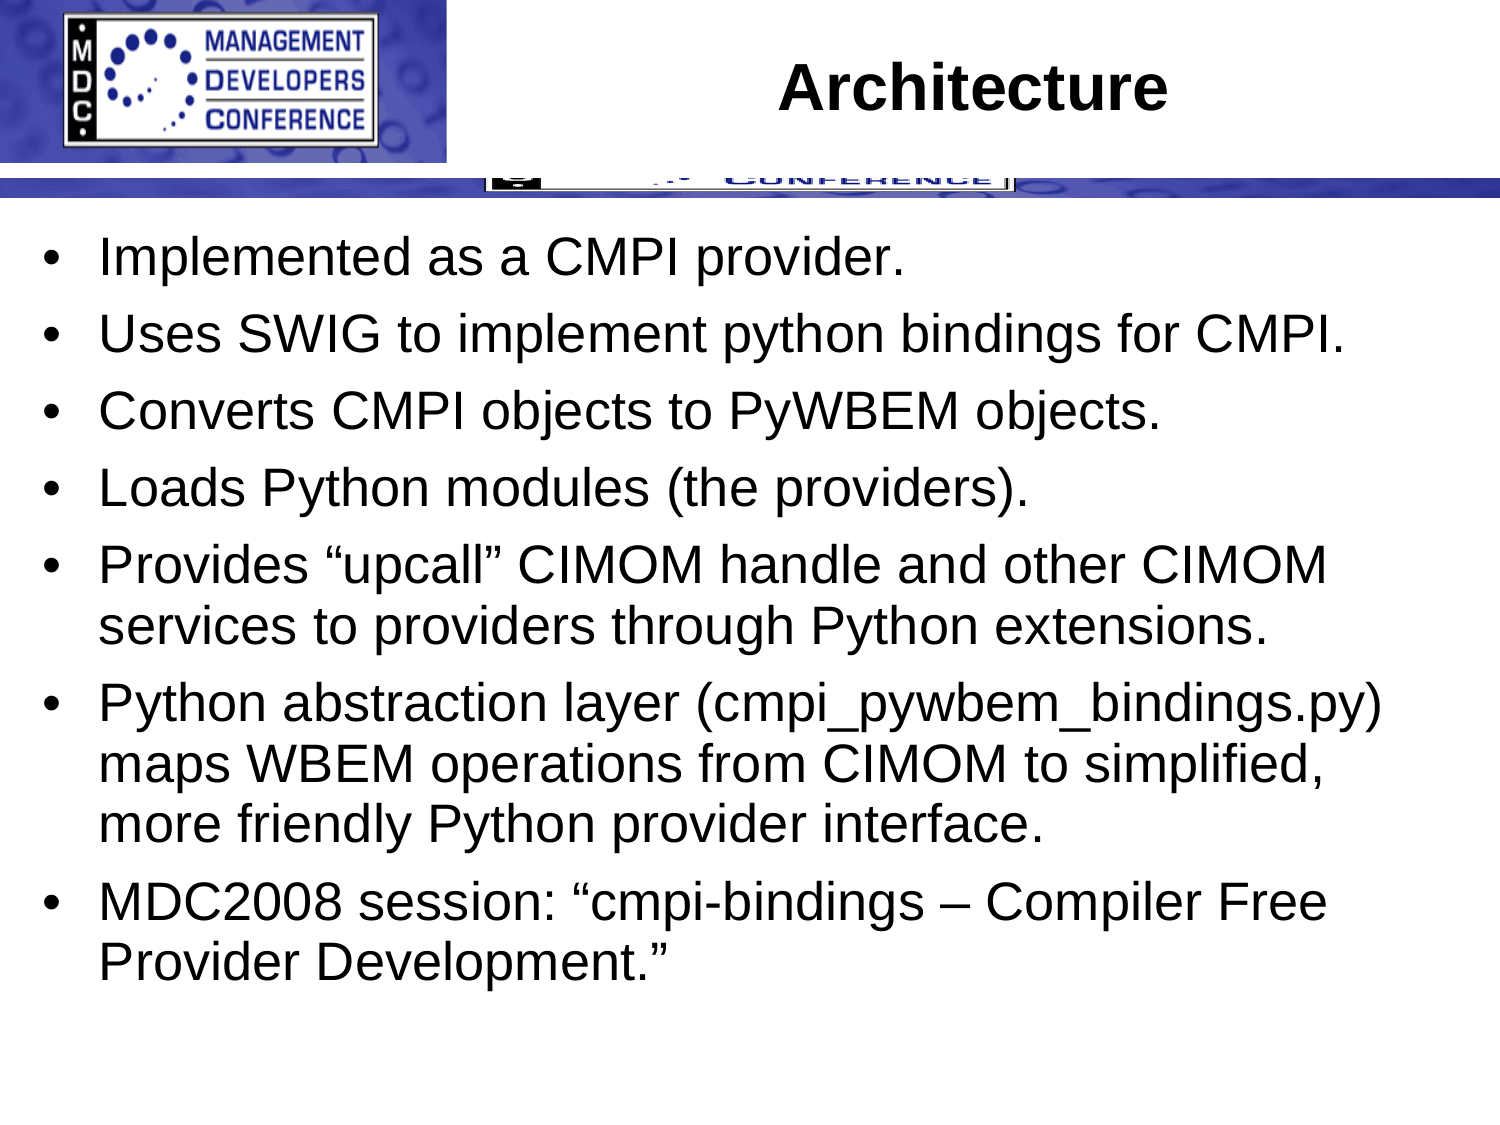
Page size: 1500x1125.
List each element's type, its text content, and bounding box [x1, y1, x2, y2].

picture [0, 0, 447, 163]
list Implemented as a CMPI provider. Uses SWIG to implement python bindings for CMPI. Converts CMPI objects to PyWBEM objects. Loads Python modules (the providers). Provides “upcall” CIMOM handle and other CIMOM services to providers through Python extensions. Python abstraction layer (cmpi_pywbem_bindings.py) maps WBEM operations from CIMOM to simplified, more friendly Python provider interface. MDC2008 session: “cmpi-bindings – Compiler Free Provider Development.” [42, 226, 1433, 1067]
title Architecture [447, 0, 1500, 176]
picture [0, 178, 1500, 198]
